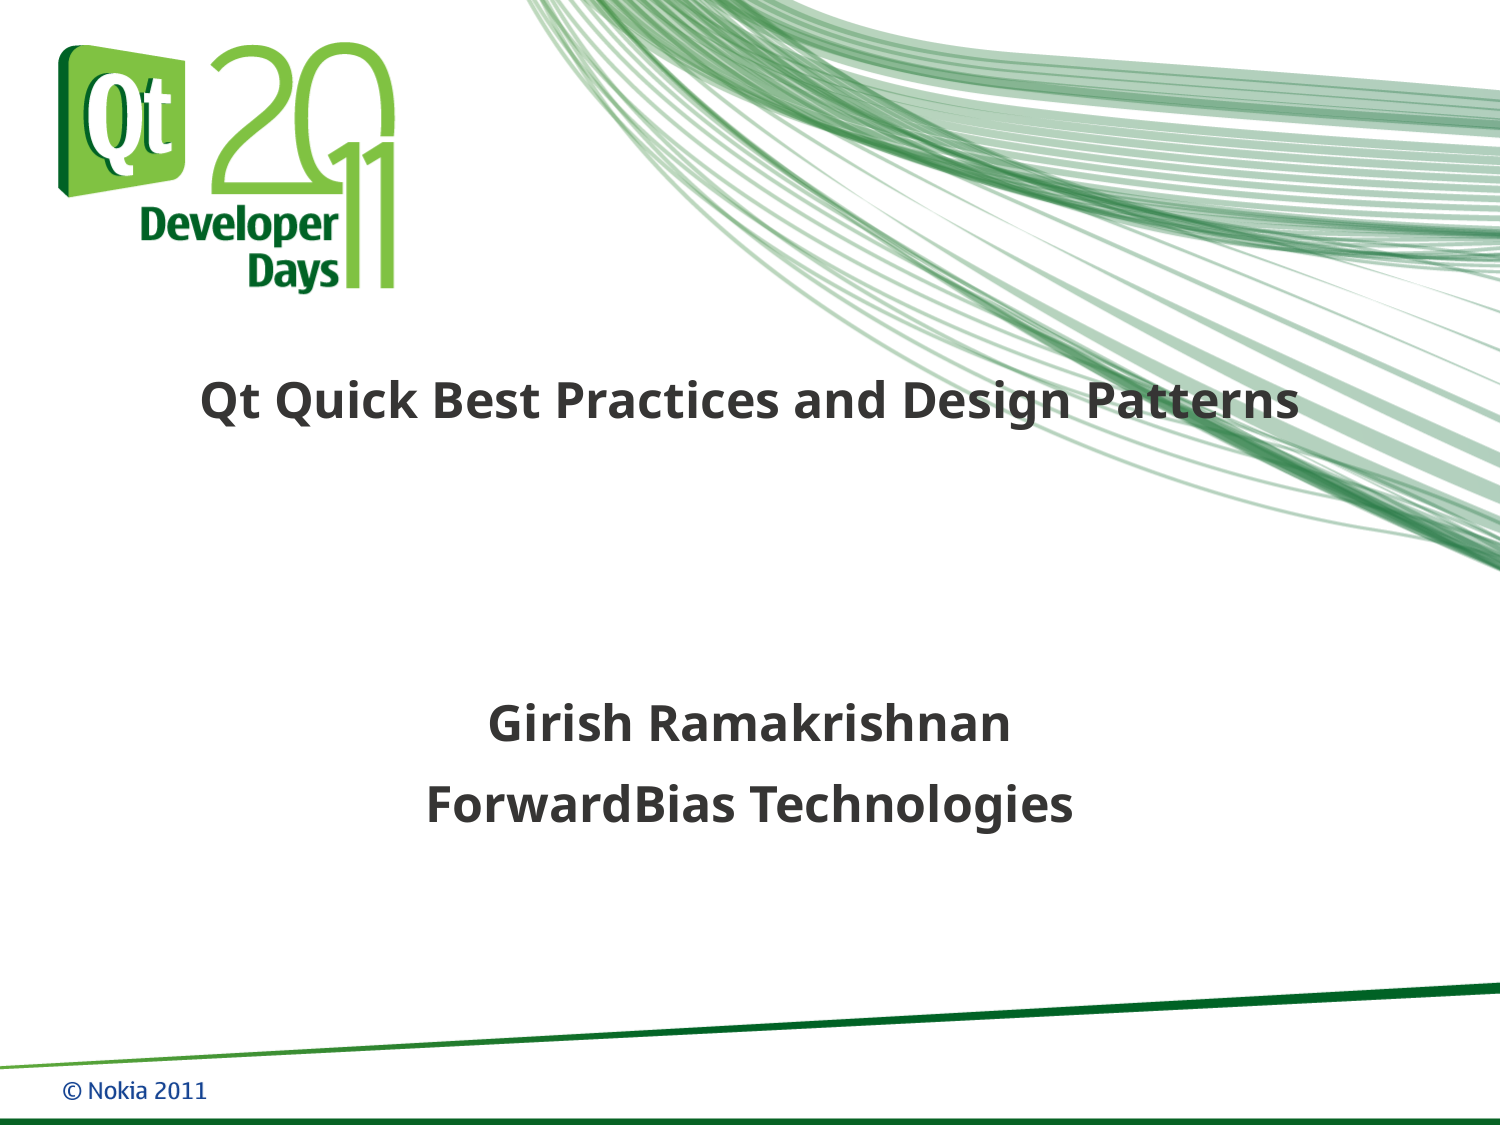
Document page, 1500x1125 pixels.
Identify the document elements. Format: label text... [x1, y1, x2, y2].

text_box Qt Quick Best Practices and Design Patterns Girish Ramakrishnan ForwardBias Technologies [75, 230, 1426, 973]
picture [0, 0, 1500, 1125]
